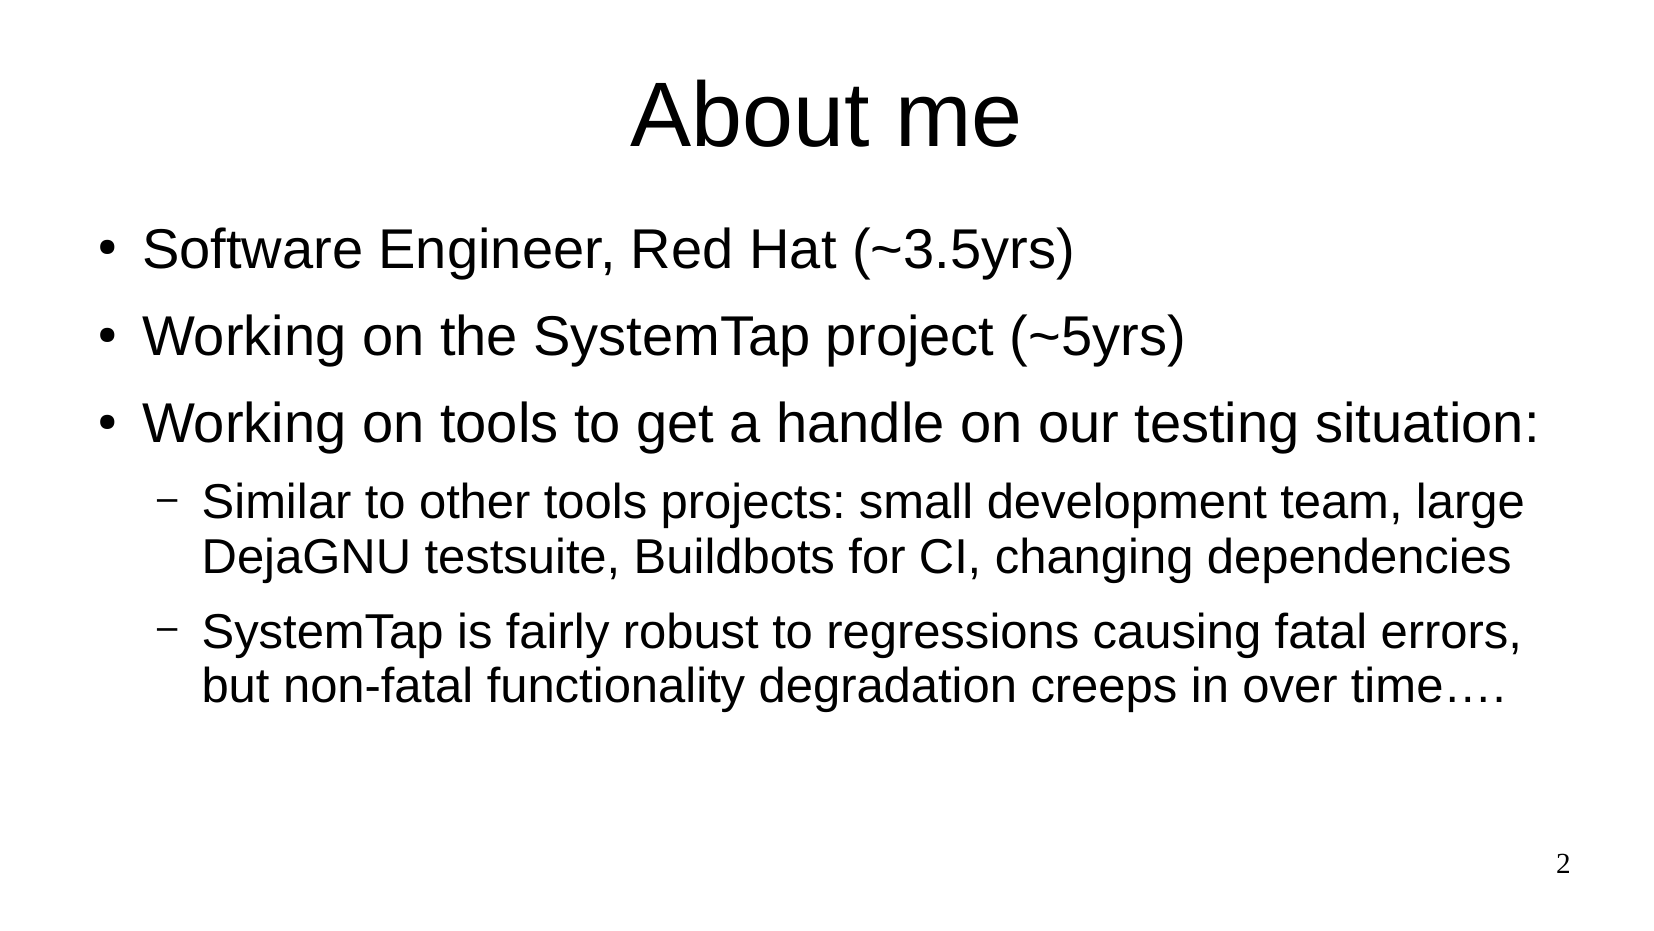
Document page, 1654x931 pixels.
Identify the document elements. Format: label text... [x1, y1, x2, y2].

list Software Engineer, Red Hat (~3.5yrs) Working on the SystemTap project (~5yrs) Working on tools to get a handle on our testing situation: Similar to other tools projects: small development team, large DejaGNU testsuite, Buildbots for CI, changing dependencies SystemTap is fairly robust to regressions causing fatal errors, but non-fatal functionality degradation creeps in over time…. [82, 217, 1571, 758]
title About me [82, 37, 1571, 193]
